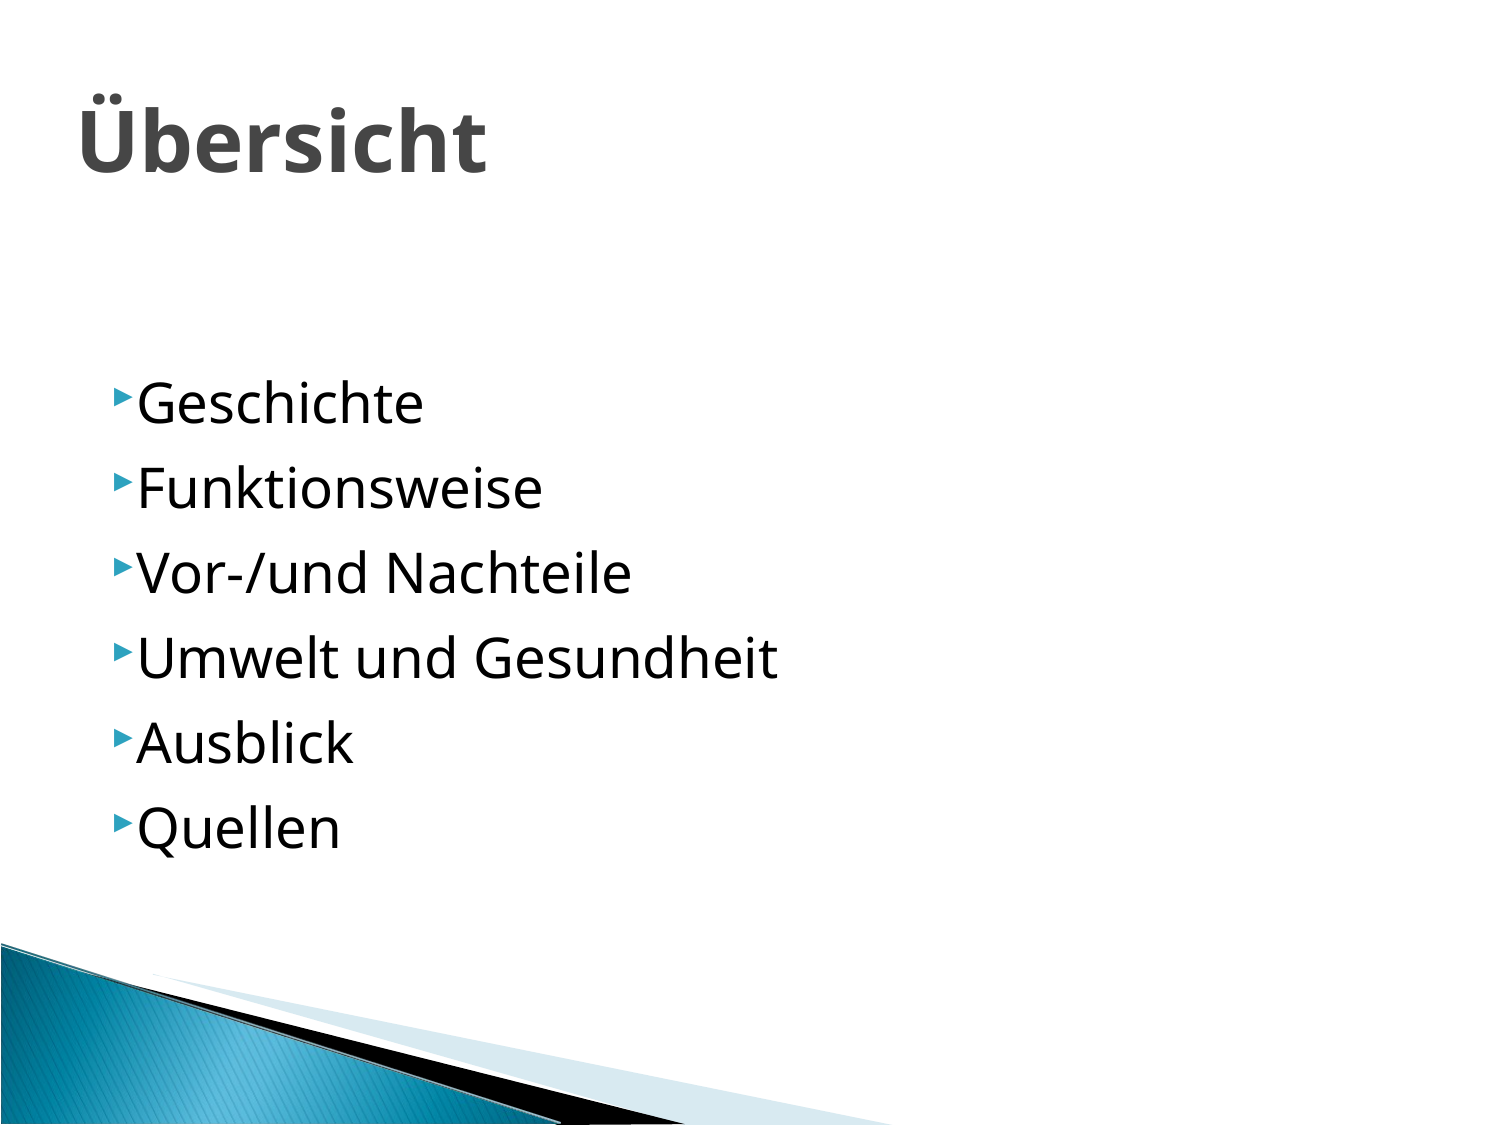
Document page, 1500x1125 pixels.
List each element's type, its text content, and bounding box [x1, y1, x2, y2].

title Übersicht [75, 28, 1426, 242]
picture [0, 942, 562, 1125]
subtitle Geschichte Funktionsweise Vor-/und Nachteile Umwelt und Gesundheit Ausblick Quellen [75, 242, 1426, 986]
